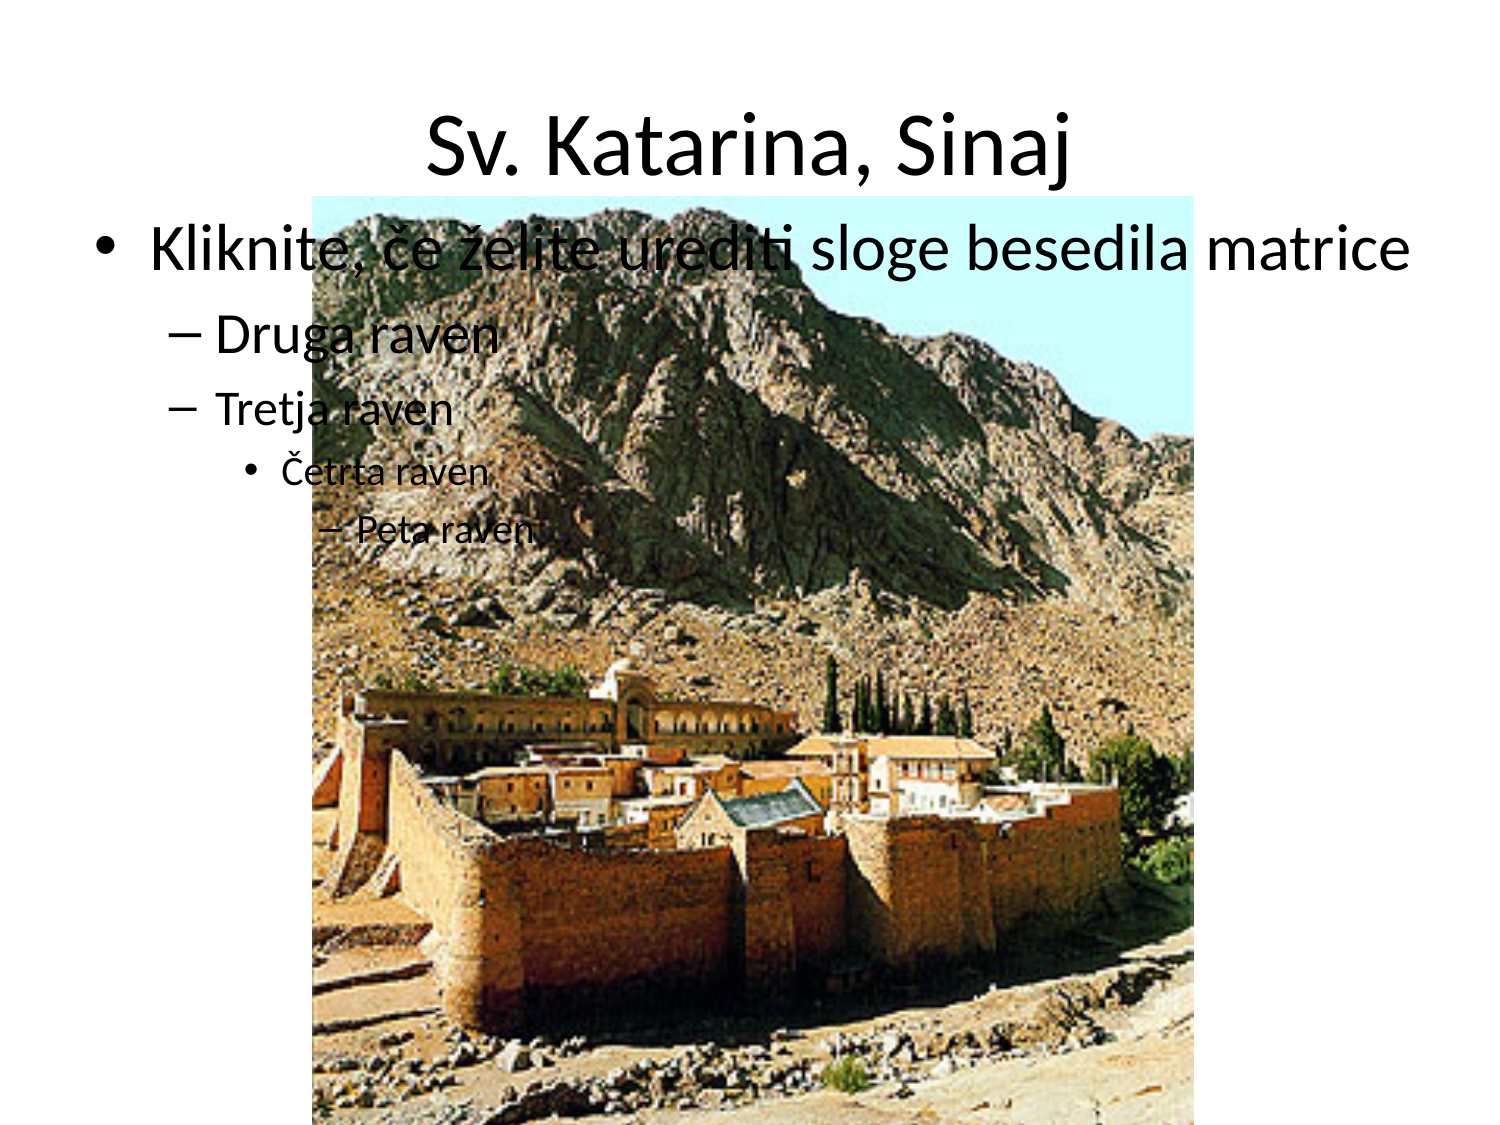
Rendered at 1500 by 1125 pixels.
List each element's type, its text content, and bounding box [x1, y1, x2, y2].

title Sv. Katarina, Sinaj [75, 45, 1425, 233]
picture [312, 196, 1194, 1125]
